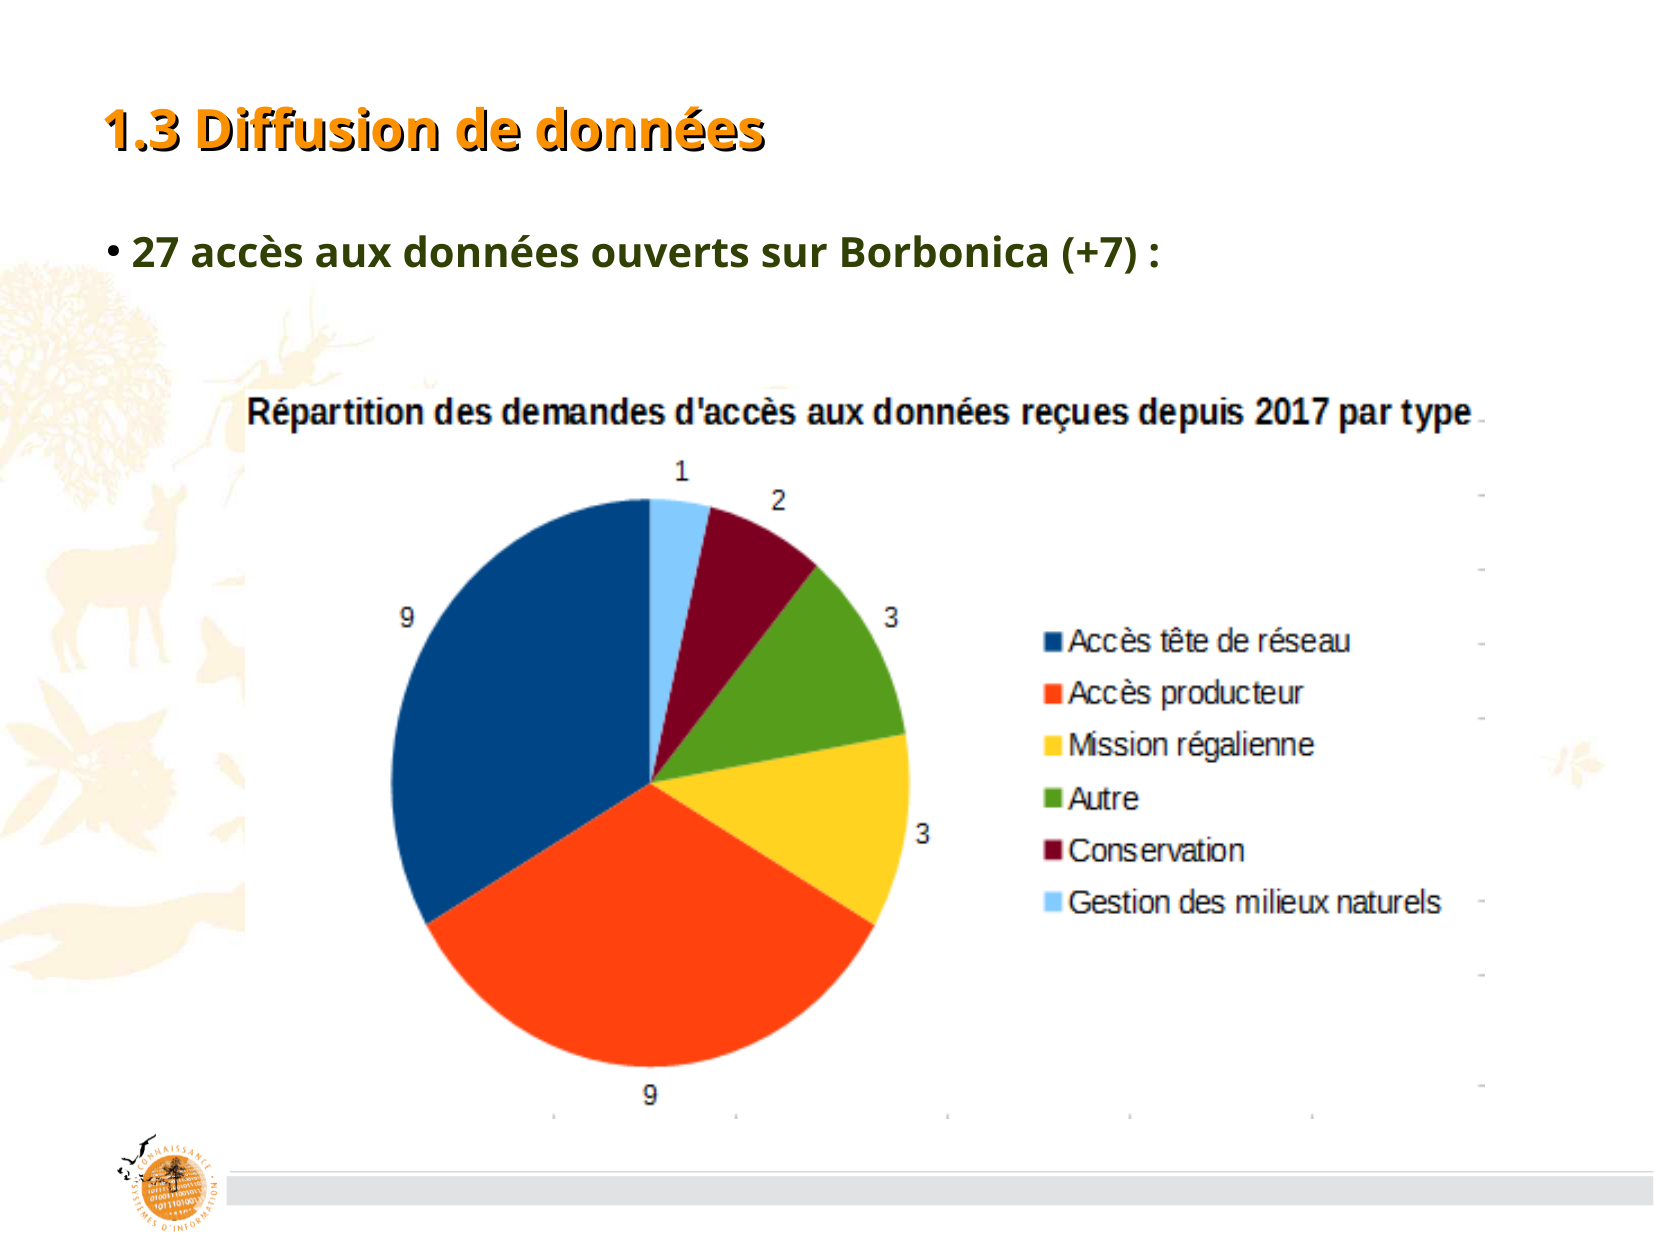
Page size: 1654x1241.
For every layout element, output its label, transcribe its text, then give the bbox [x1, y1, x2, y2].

subtitle 27 accès aux données ouverts sur Borbonica (+7) : [106, 189, 1536, 1118]
picture [0, 0, 1654, 1241]
title 1.3 Diffusion de données [82, 49, 1571, 207]
